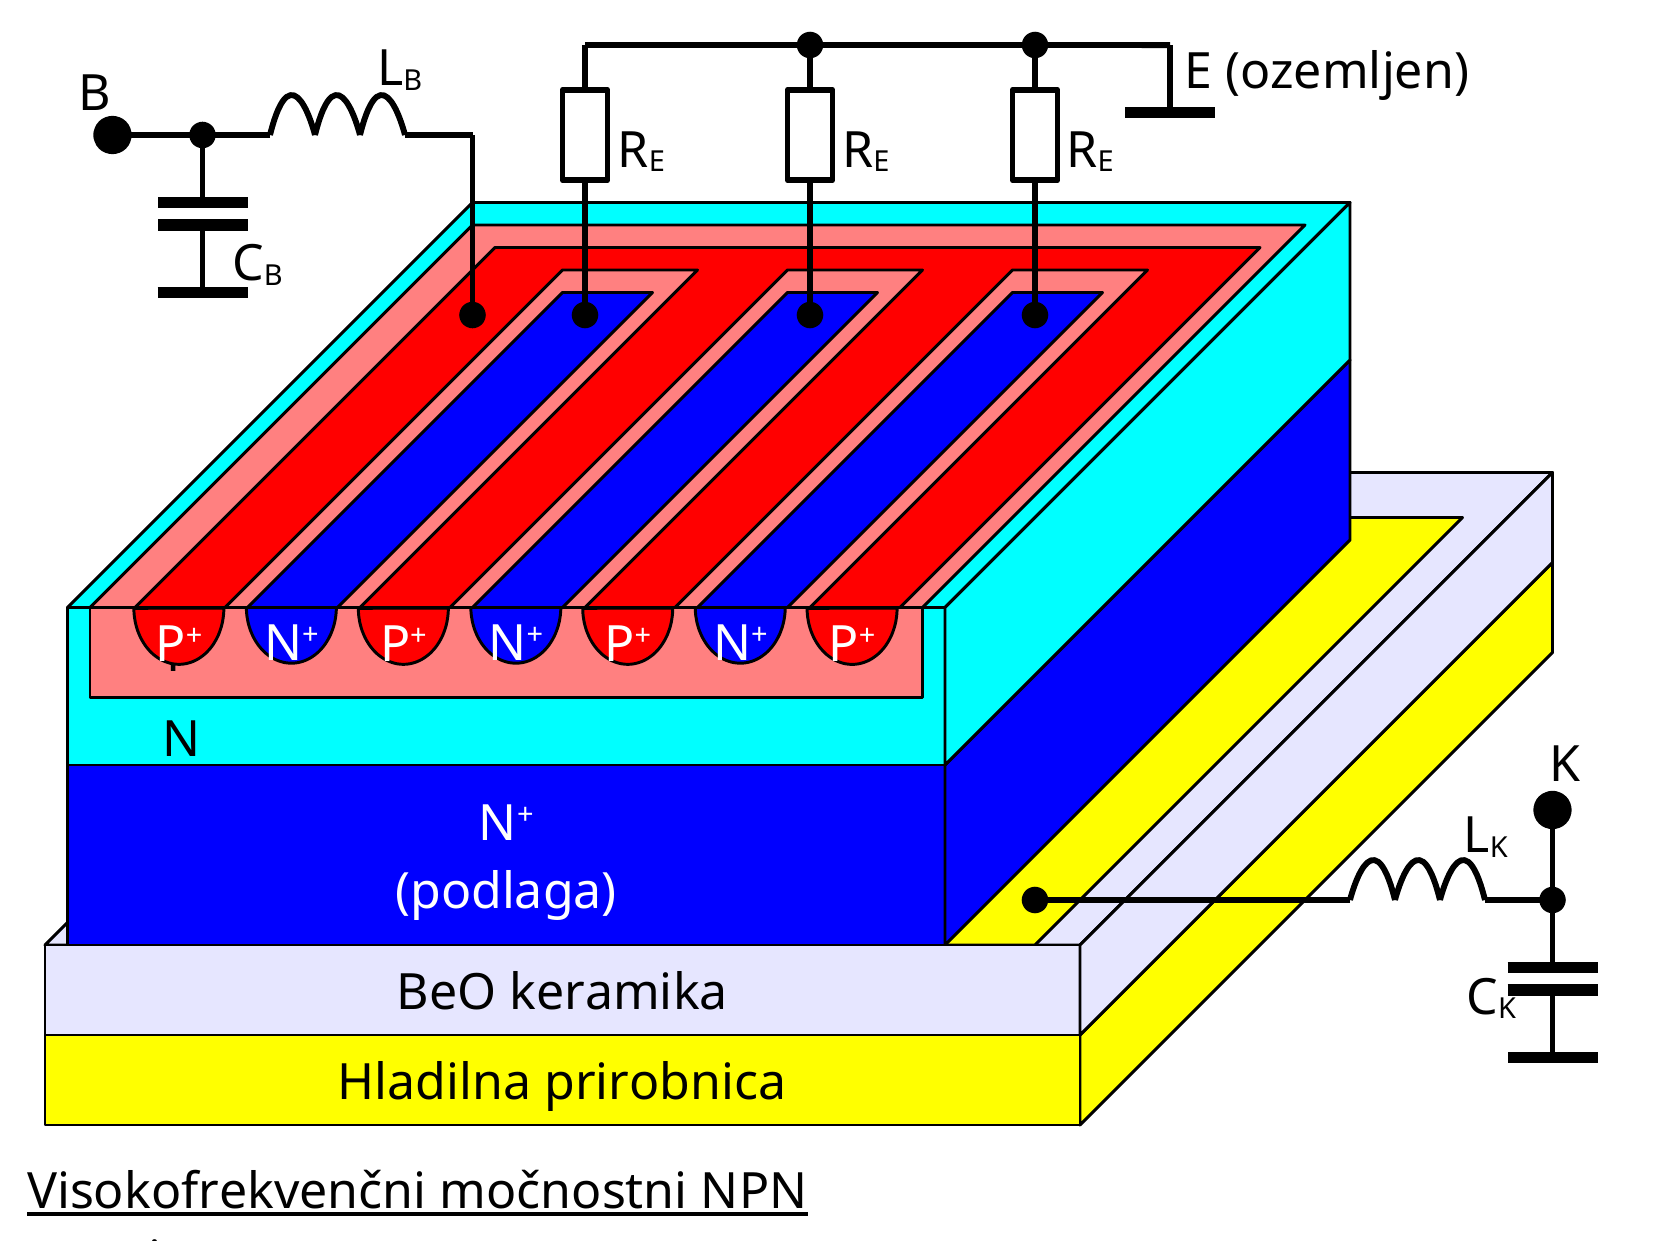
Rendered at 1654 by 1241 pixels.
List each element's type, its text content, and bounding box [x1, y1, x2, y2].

text_box P+ [164, 629, 178, 643]
text_box [45, 923, 67, 945]
text_box [1012, 90, 1058, 181]
text_box P+ [613, 629, 627, 643]
text_box P [90, 608, 923, 698]
text_box P+ [582, 608, 673, 665]
text_box [67, 202, 1553, 1125]
text_box P+ [389, 629, 403, 643]
text_box CB [223, 227, 292, 305]
text_box N+ [470, 608, 561, 664]
text_box RE [831, 113, 900, 191]
text_box P+ [133, 608, 224, 665]
text_box K [1542, 728, 1588, 789]
text_box N [67, 608, 945, 765]
text_box P+ [807, 608, 898, 665]
text_box BeO keramika [45, 945, 1080, 1035]
text_box RE [607, 113, 676, 191]
text_box B [72, 56, 118, 118]
text_box LK [1451, 799, 1520, 877]
text_box N+ [695, 608, 786, 664]
text_box P+ [837, 629, 851, 643]
text_box Hladilna prirobnica [45, 1035, 1081, 1126]
text_box Visokofrekvenčni močnostni NPN tranzistor [27, 1154, 991, 1216]
text_box N+ (podlaga) [67, 765, 945, 945]
text_box P+ [358, 608, 449, 665]
text_box E (ozemljen) [1180, 35, 1474, 96]
text_box [787, 90, 833, 181]
text_box [562, 90, 608, 181]
text_box LB [365, 32, 434, 110]
text_box N+ [246, 608, 337, 664]
text_box RE [1056, 113, 1124, 191]
text_box CK [1457, 960, 1526, 1038]
